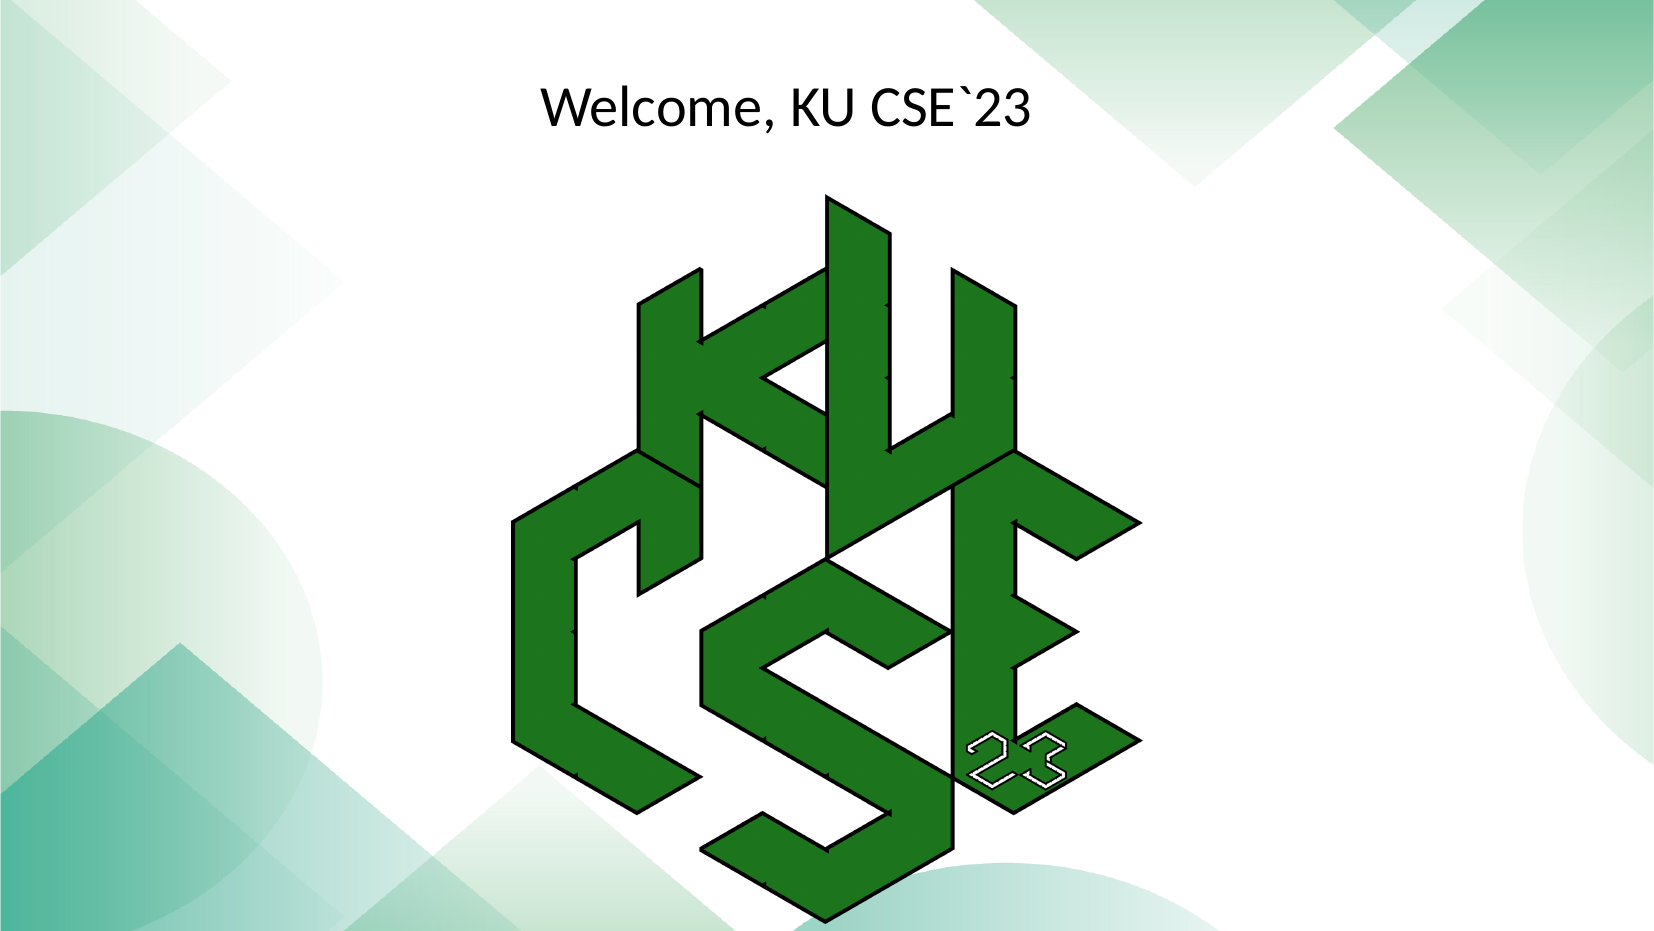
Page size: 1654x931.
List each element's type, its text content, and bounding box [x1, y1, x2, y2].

picture [0, 0, 1654, 931]
text_box Welcome, KU CSE`23 [525, 75, 1180, 249]
